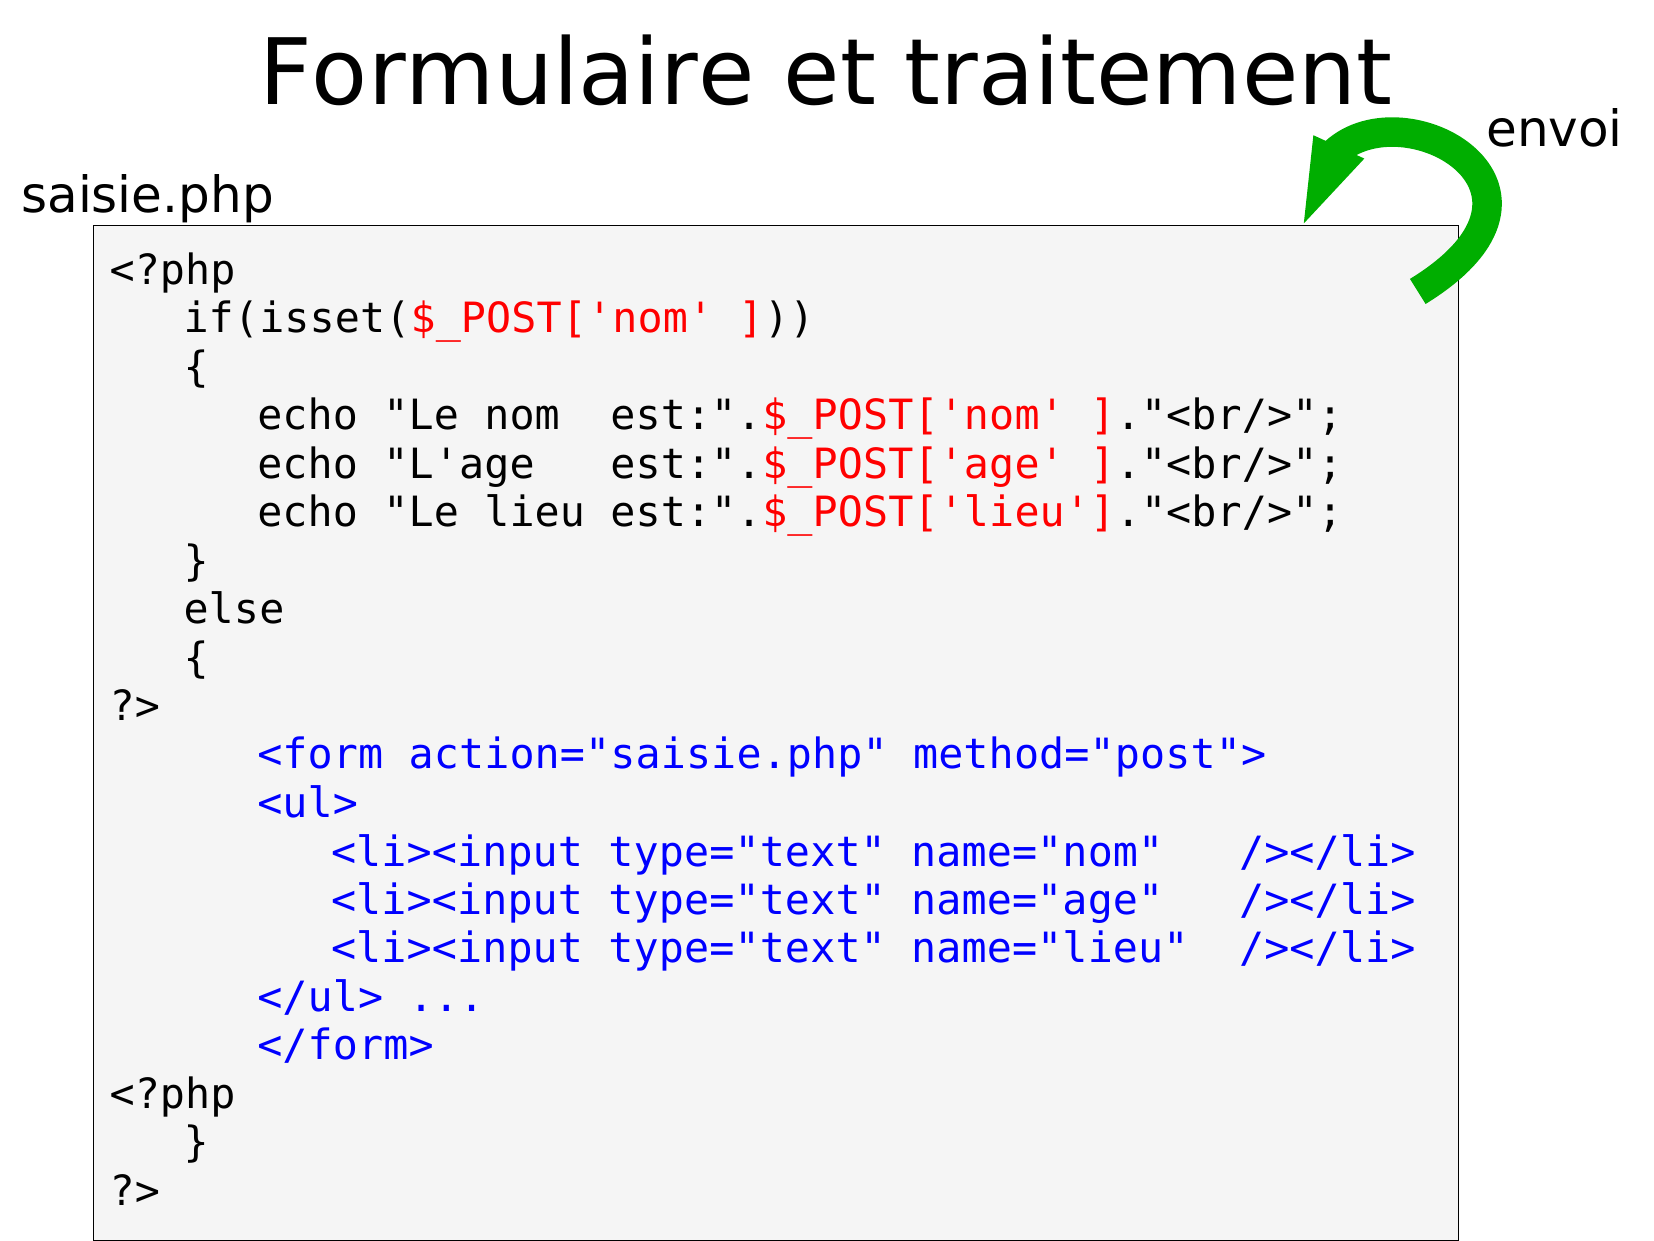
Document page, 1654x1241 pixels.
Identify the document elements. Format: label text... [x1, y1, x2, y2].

text_box saisie.php [21, 166, 249, 225]
text_box <?php if(isset($_POST['nom' ])) { echo "Le nom est:".$_POST['nom' ]."<br/>"; echo "L'age est:".$_POST['age' ]."<br/>"; echo "Le lieu est:".$_POST['lieu']."<br/>"; } else { ?> <form action="saisie.php" method="post"> <ul> <li><input type="text" name="nom" /></li> <li><input type="text" name="age" /></li> <li><input type="text" name="lieu" /></li> </ul> ... </form> <?php } ?> [109, 245, 1417, 1216]
title Formulaire et traitement [0, 11, 1654, 134]
text_box [93, 225, 1459, 1241]
text_box envoi [1486, 100, 1610, 159]
